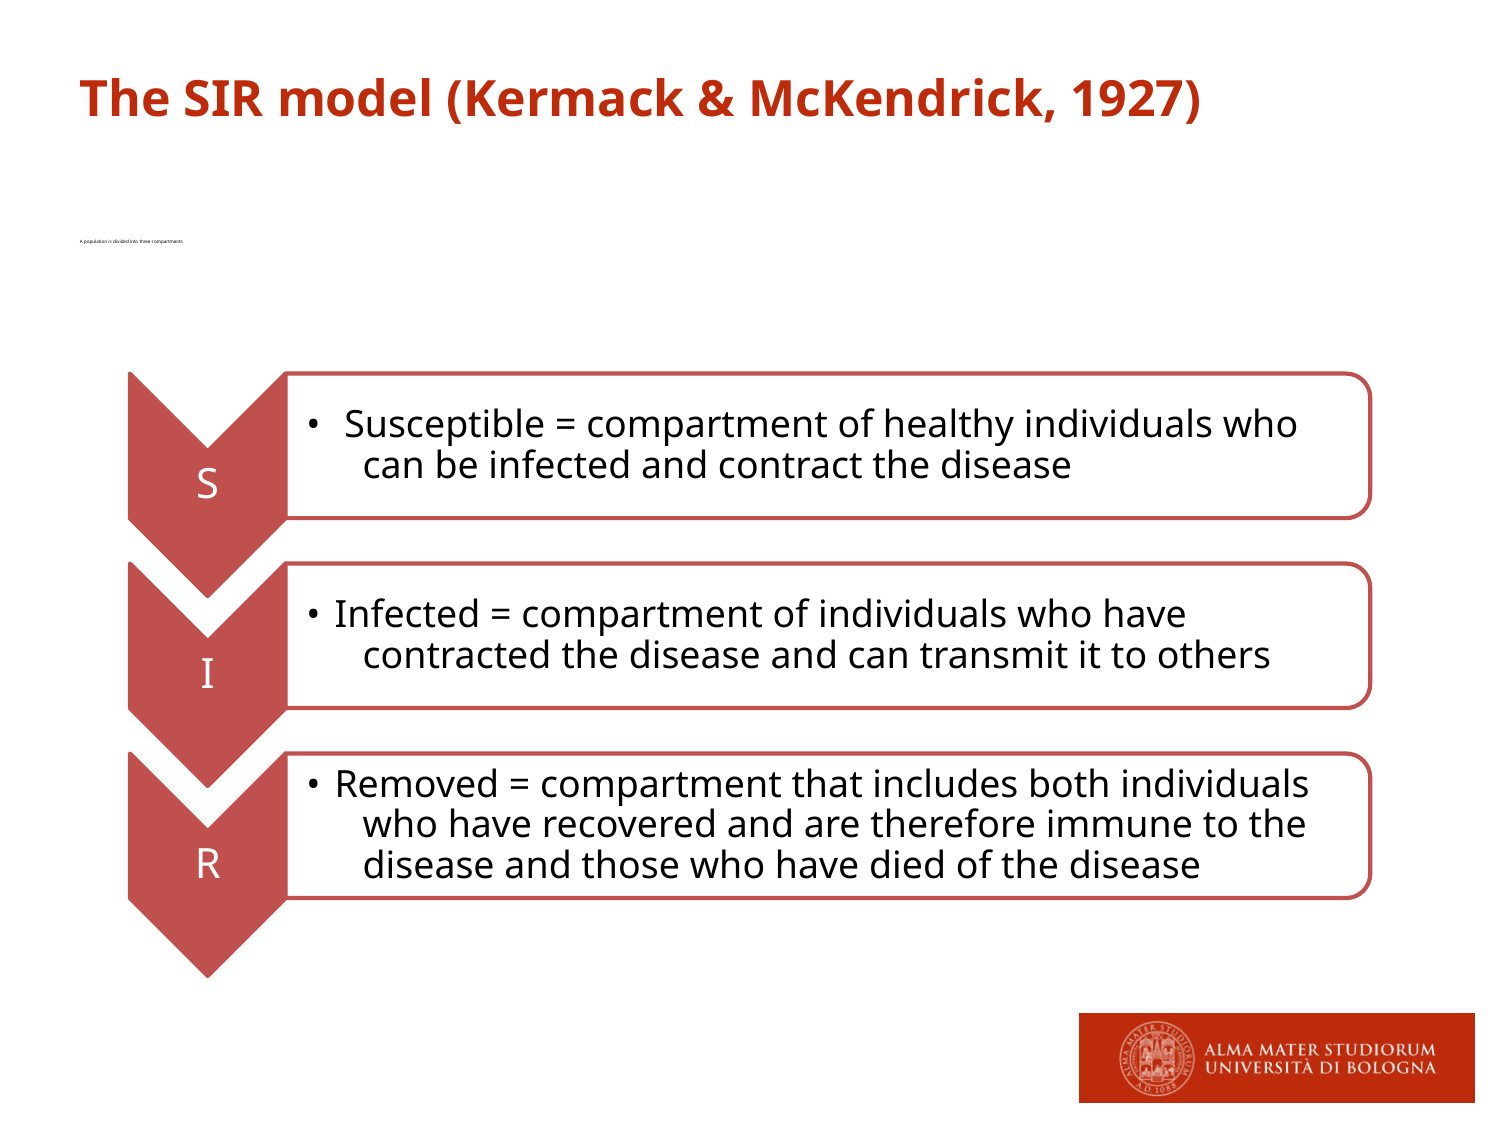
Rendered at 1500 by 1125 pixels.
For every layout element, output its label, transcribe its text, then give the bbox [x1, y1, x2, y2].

text_box Susceptible = compartment of healthy individuals who can be infected and contract the disease [285, 373, 1371, 519]
text_box Removed = compartment that includes both individuals who have recovered and are therefore immune to the disease and those who have died of the disease [285, 753, 1371, 899]
list A population is divided into three compartments [64, 231, 1447, 303]
list The SIR model (Kermack & McKendrick, 1927) [64, 78, 1447, 185]
text_box S [129, 373, 285, 597]
text_box R [129, 753, 285, 976]
text_box Infected = compartment of individuals who have contracted the disease and can transmit it to others [285, 563, 1371, 709]
text_box I [129, 563, 285, 786]
